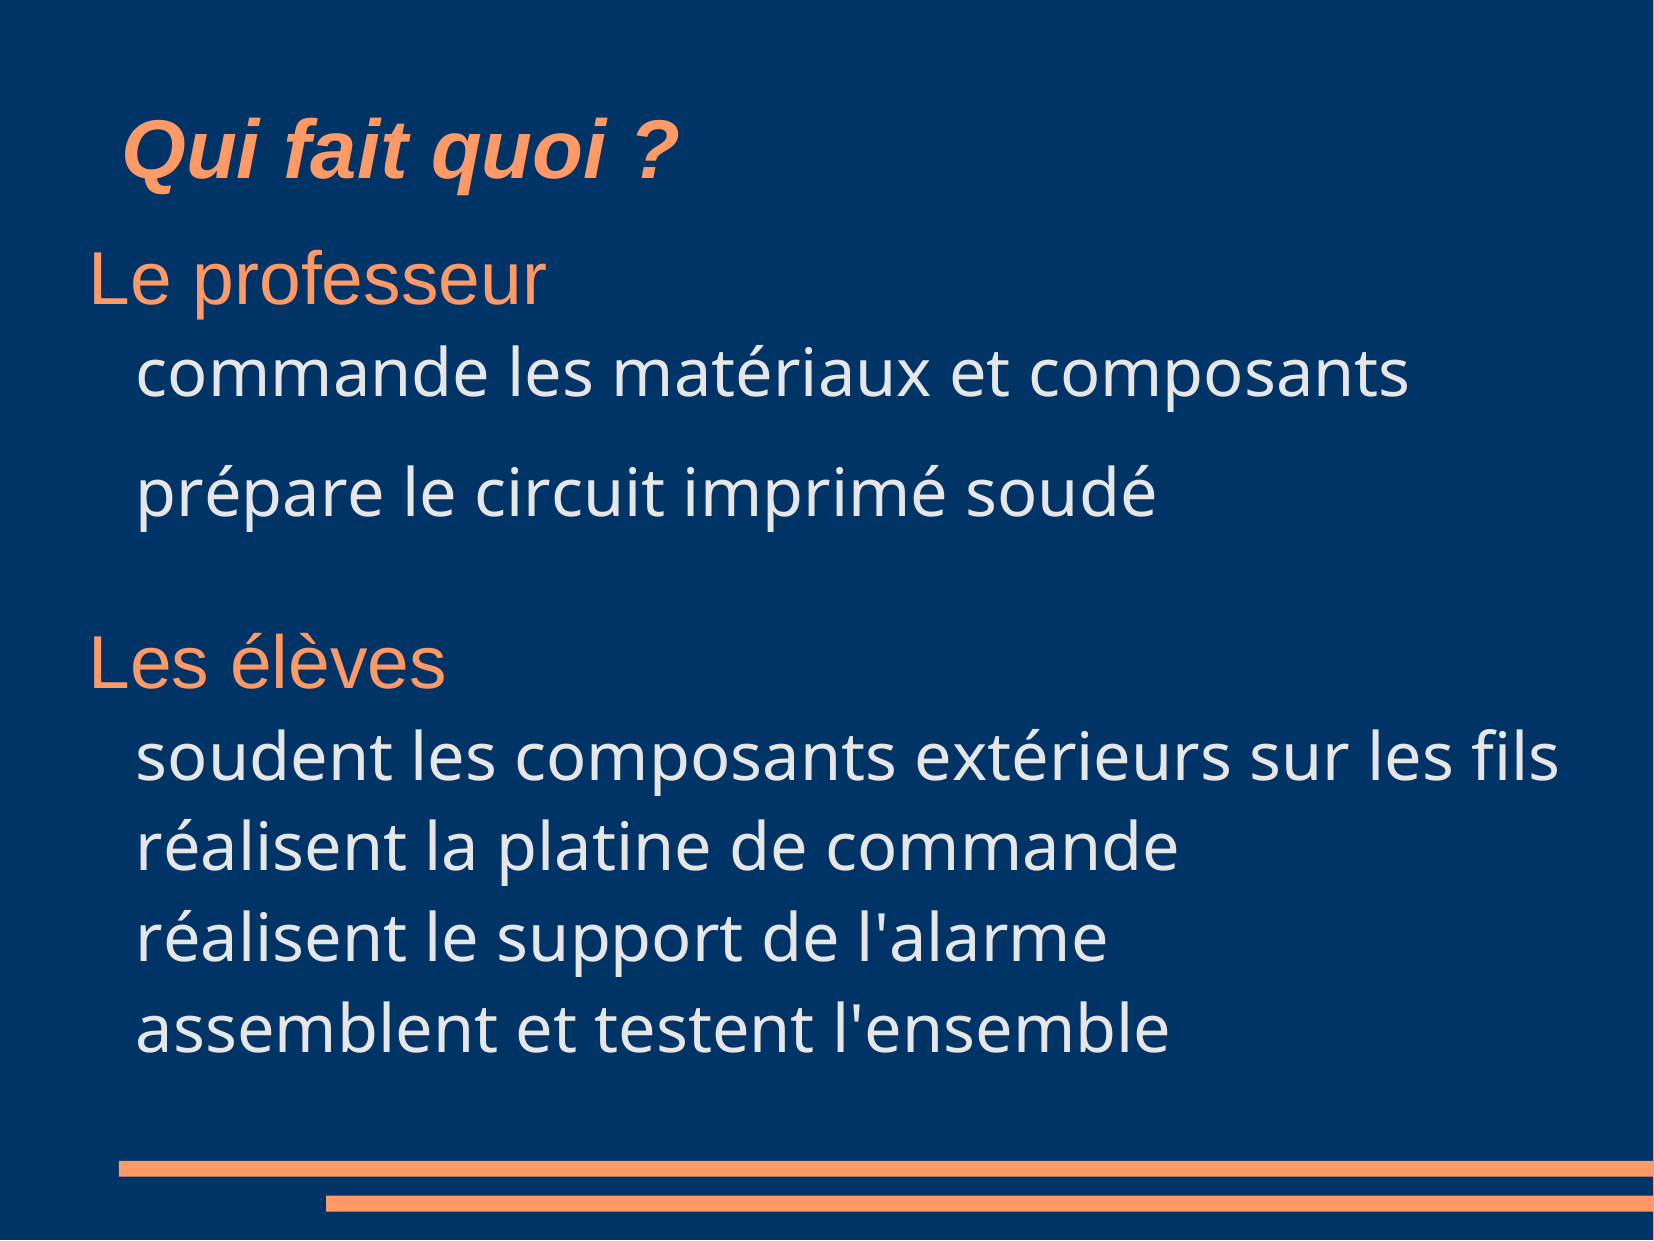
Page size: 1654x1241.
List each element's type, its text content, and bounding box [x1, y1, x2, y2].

text_box Le professeur [88, 236, 709, 321]
text_box Les élèves [88, 620, 945, 705]
text_box soudent les composants extérieurs sur les fils réalisent la platine de commande réalisent le support de l'alarme assemblent et testent l'ensemble [118, 708, 1625, 1093]
title Qui fait quoi ? [121, 46, 1534, 254]
list commande les matériaux et composants prépare le circuit imprimé soudé [118, 324, 1509, 541]
